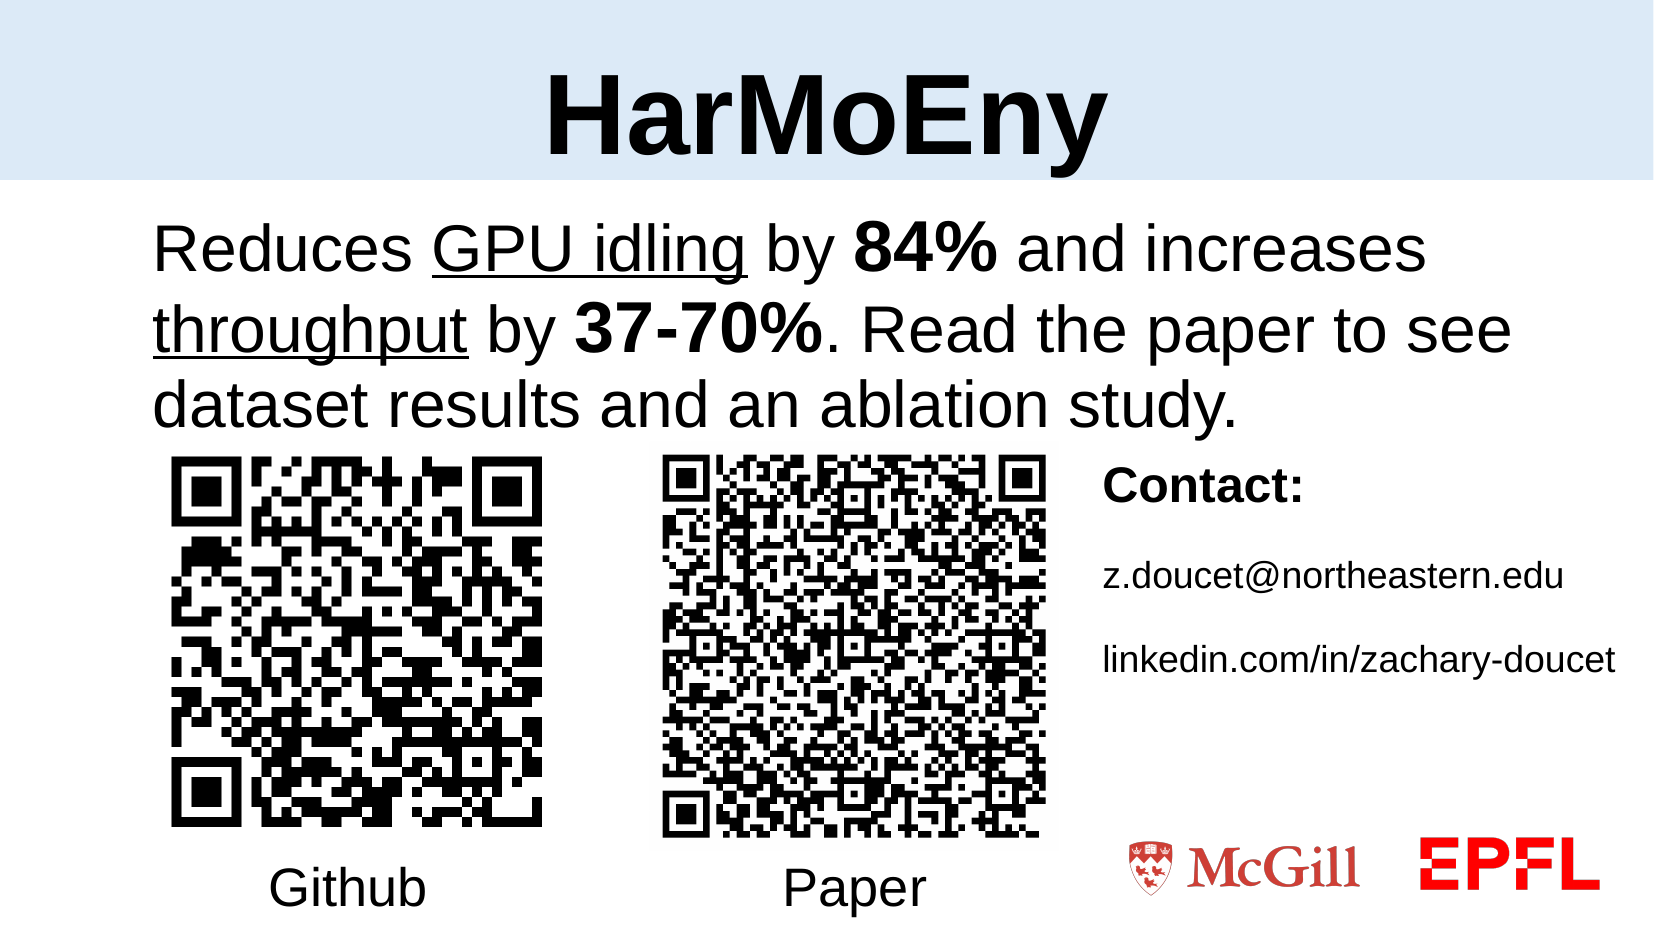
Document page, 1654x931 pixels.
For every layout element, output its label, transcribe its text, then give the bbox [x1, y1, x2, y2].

picture [1383, 792, 1637, 931]
list Reduces GPU idling by 84% and increases throughput by 37-70%. Read the paper to see dataset results and an ablation study. [82, 205, 1571, 442]
picture [649, 441, 1059, 851]
text_box Github [253, 850, 443, 926]
picture [1118, 742, 1371, 931]
title HarMoEny [82, 37, 1571, 193]
text_box [0, 0, 1654, 180]
text_box Contact: z.doucet@northeastern.edu linkedin.com/in/zachary-doucet [1087, 449, 1633, 689]
picture [151, 436, 562, 847]
text_box Paper [767, 850, 943, 926]
